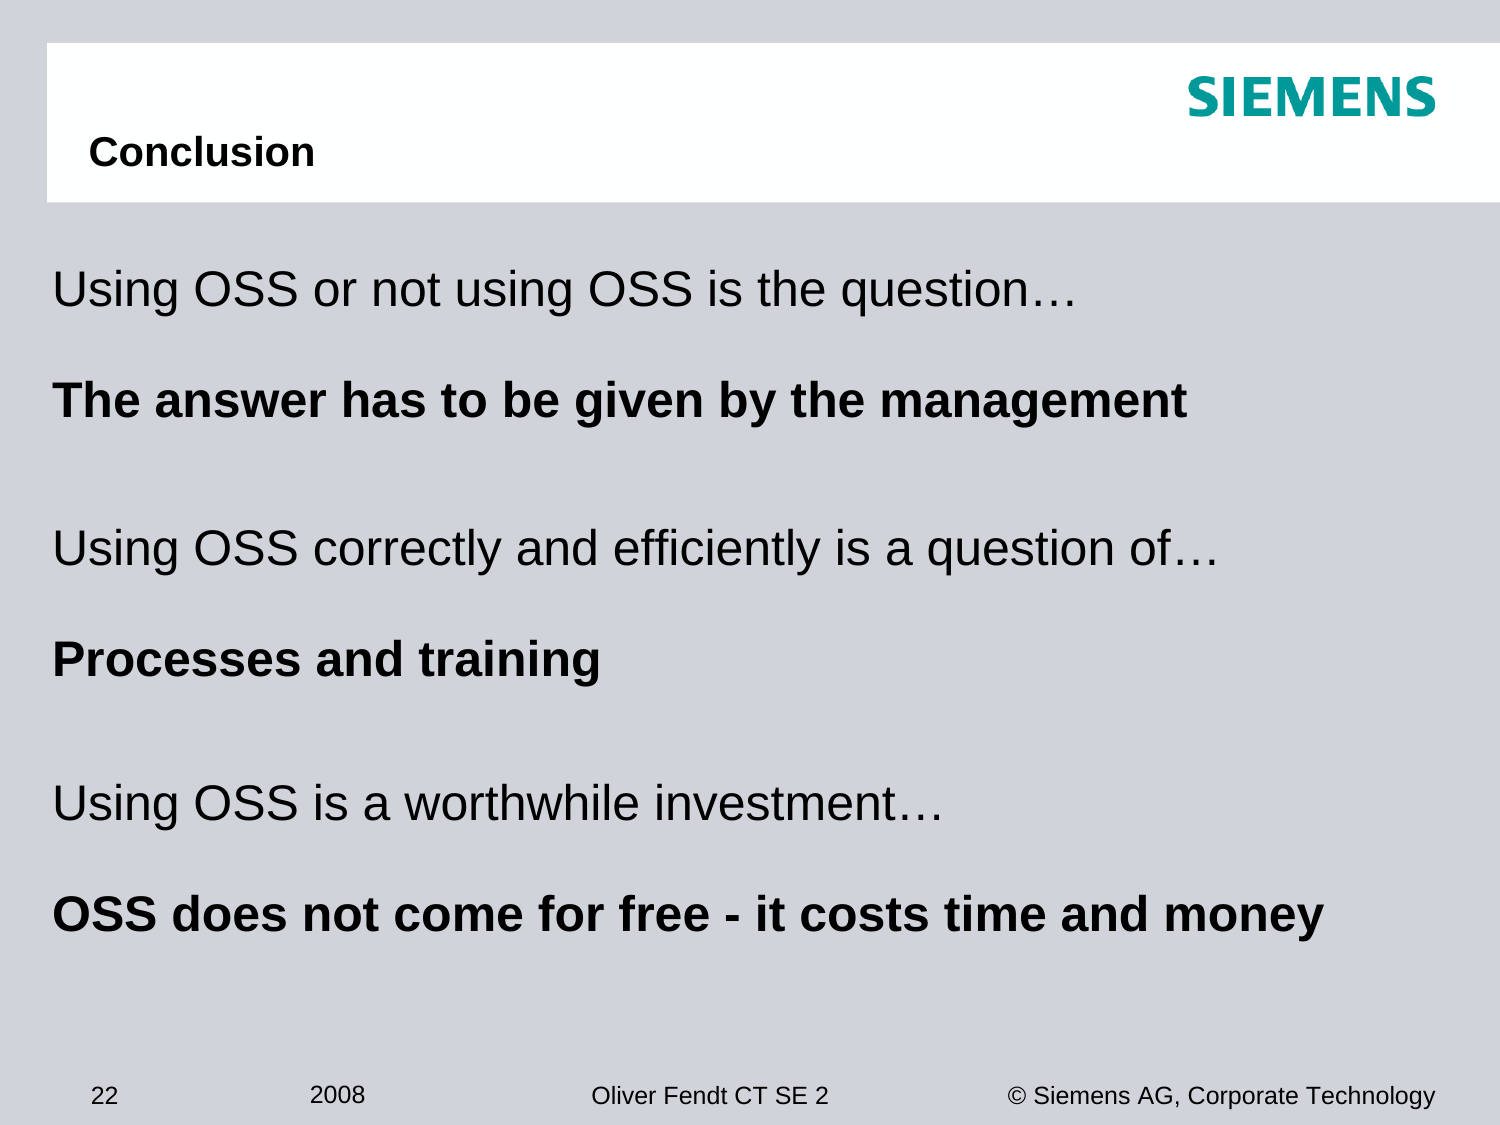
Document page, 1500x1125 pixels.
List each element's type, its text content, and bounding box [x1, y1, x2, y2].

title Conclusion [88, 42, 1096, 176]
text_box Using OSS correctly and efficiently is a question of… Processes and training [52, 519, 1438, 688]
picture [1181, 69, 1444, 123]
text_box Using OSS or not using OSS is the question… The answer has to be given by the management [52, 261, 1438, 429]
text_box Using OSS is a worthwhile investment… OSS does not come for free - it costs time and money [52, 775, 1438, 943]
